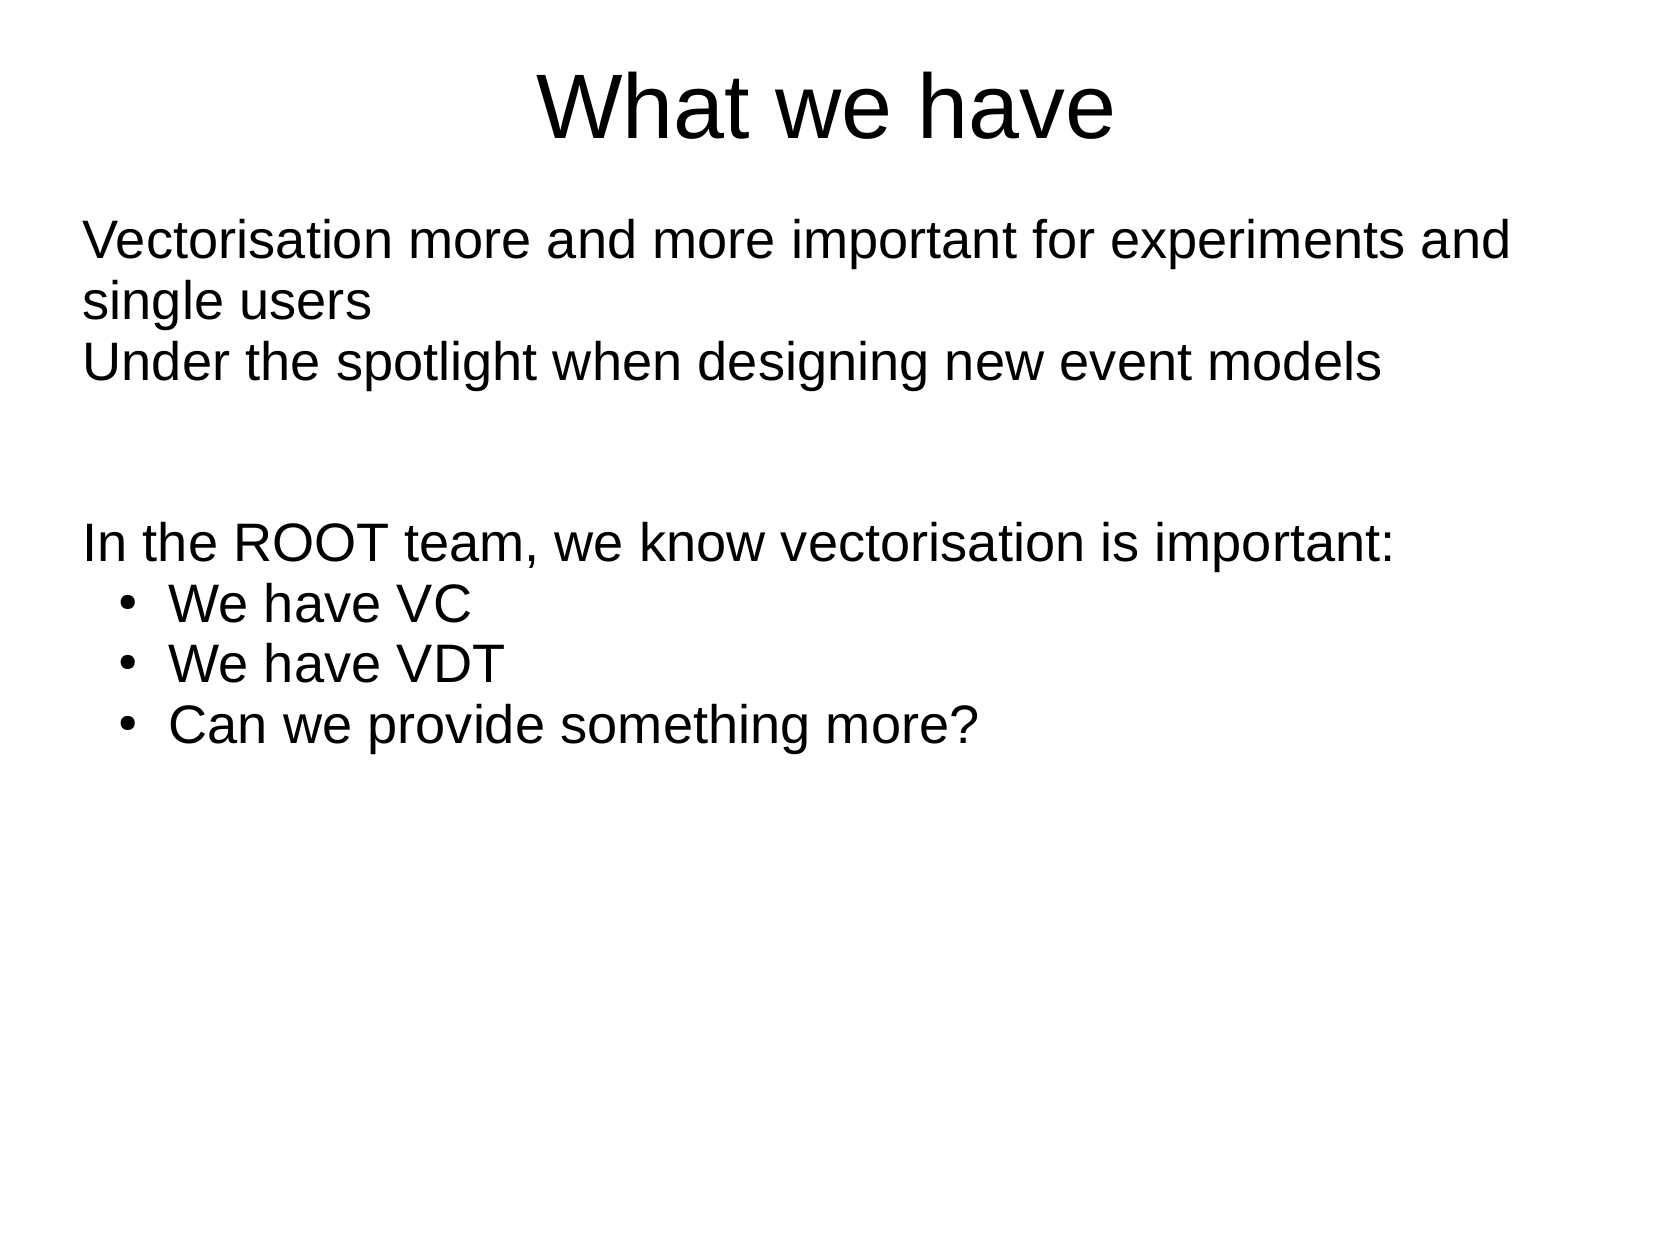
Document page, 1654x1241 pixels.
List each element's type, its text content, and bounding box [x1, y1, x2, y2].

title What we have [82, 49, 1571, 166]
subtitle Vectorisation more and more important for experiments and single users Under the spotlight when designing new event models In the ROOT team, we know vectorisation is important: We have VC We have VDT Can we provide something more? [82, 210, 1538, 1188]
